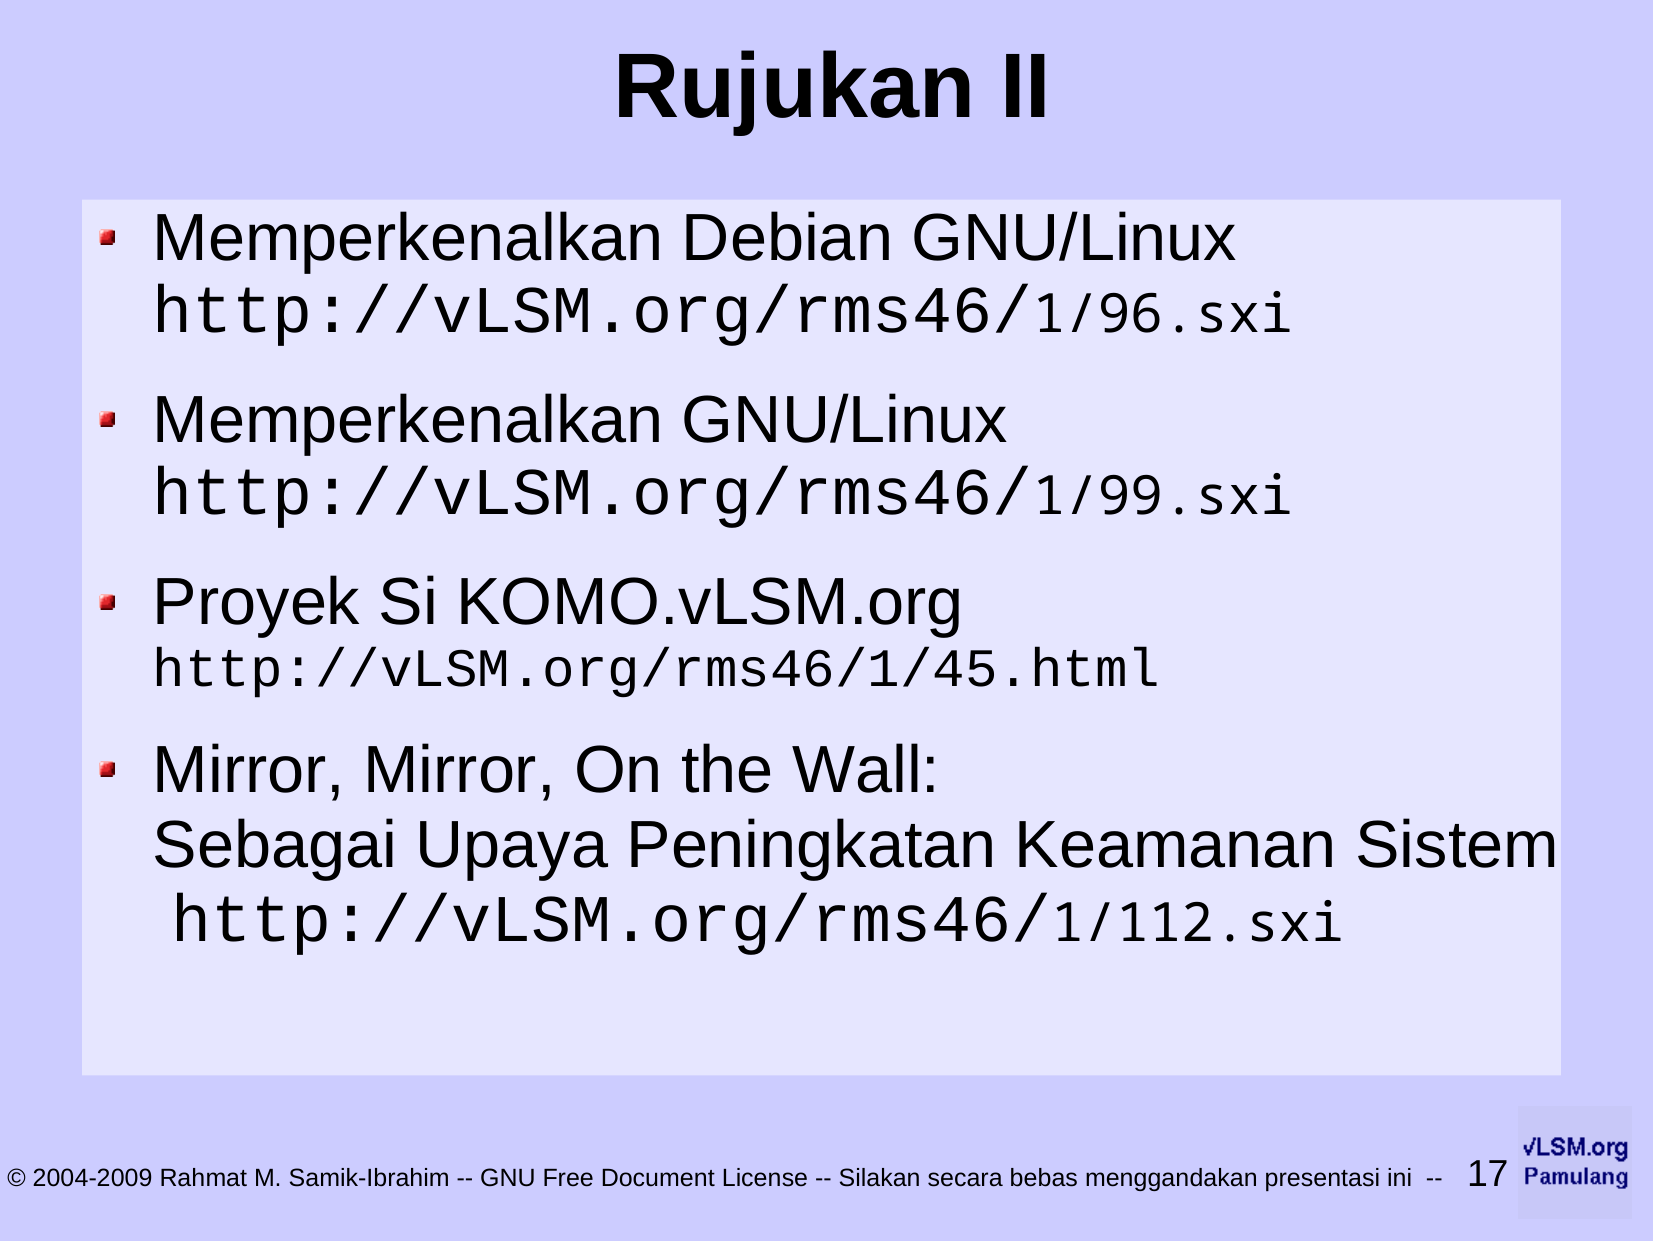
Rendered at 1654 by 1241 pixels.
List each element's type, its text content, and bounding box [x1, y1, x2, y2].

list Memperkenalkan Debian GNU/Linux http://vLSM.org/rms46/1/96.sxi Memperkenalkan GNU/Linux http://vLSM.org/rms46/1/99.sxi Proyek Si KOMO.vLSM.org http://vLSM.org/rms46/1/45.html Mirror, Mirror, On the Wall: Sebagai Upaya Peningkatan Keamanan Sistem http://vLSM.org/rms46/1/112.sxi [82, 199, 1561, 1076]
title Rujukan II [40, 27, 1625, 146]
picture [1518, 1106, 1632, 1219]
